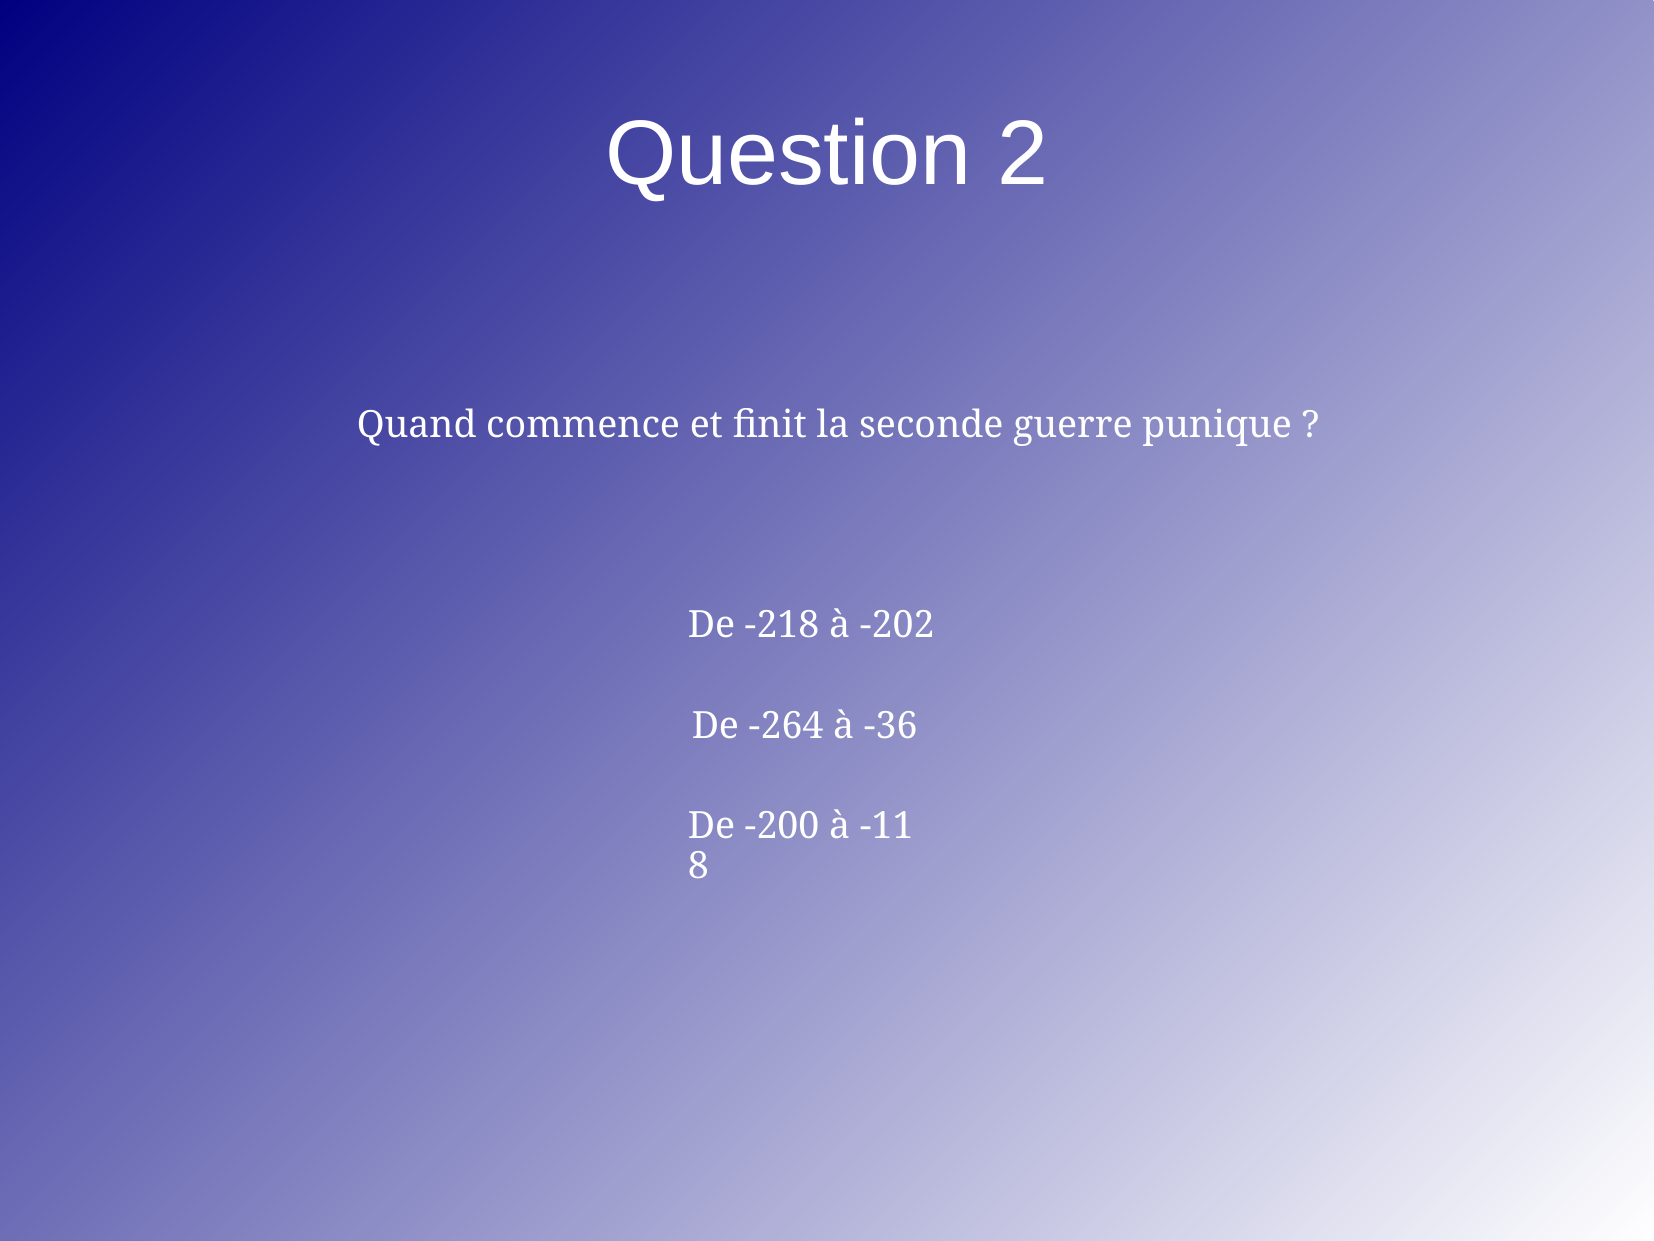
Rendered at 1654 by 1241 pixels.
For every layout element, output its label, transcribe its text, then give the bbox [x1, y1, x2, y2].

title Question 2 [82, 49, 1571, 257]
text_box Quand commence et finit la seconde guerre punique ? [283, 389, 1394, 455]
text_box De -218 à -202 [673, 590, 1063, 656]
text_box De -264 à -36 [677, 690, 961, 756]
text_box De -200 à -118 [673, 791, 935, 857]
